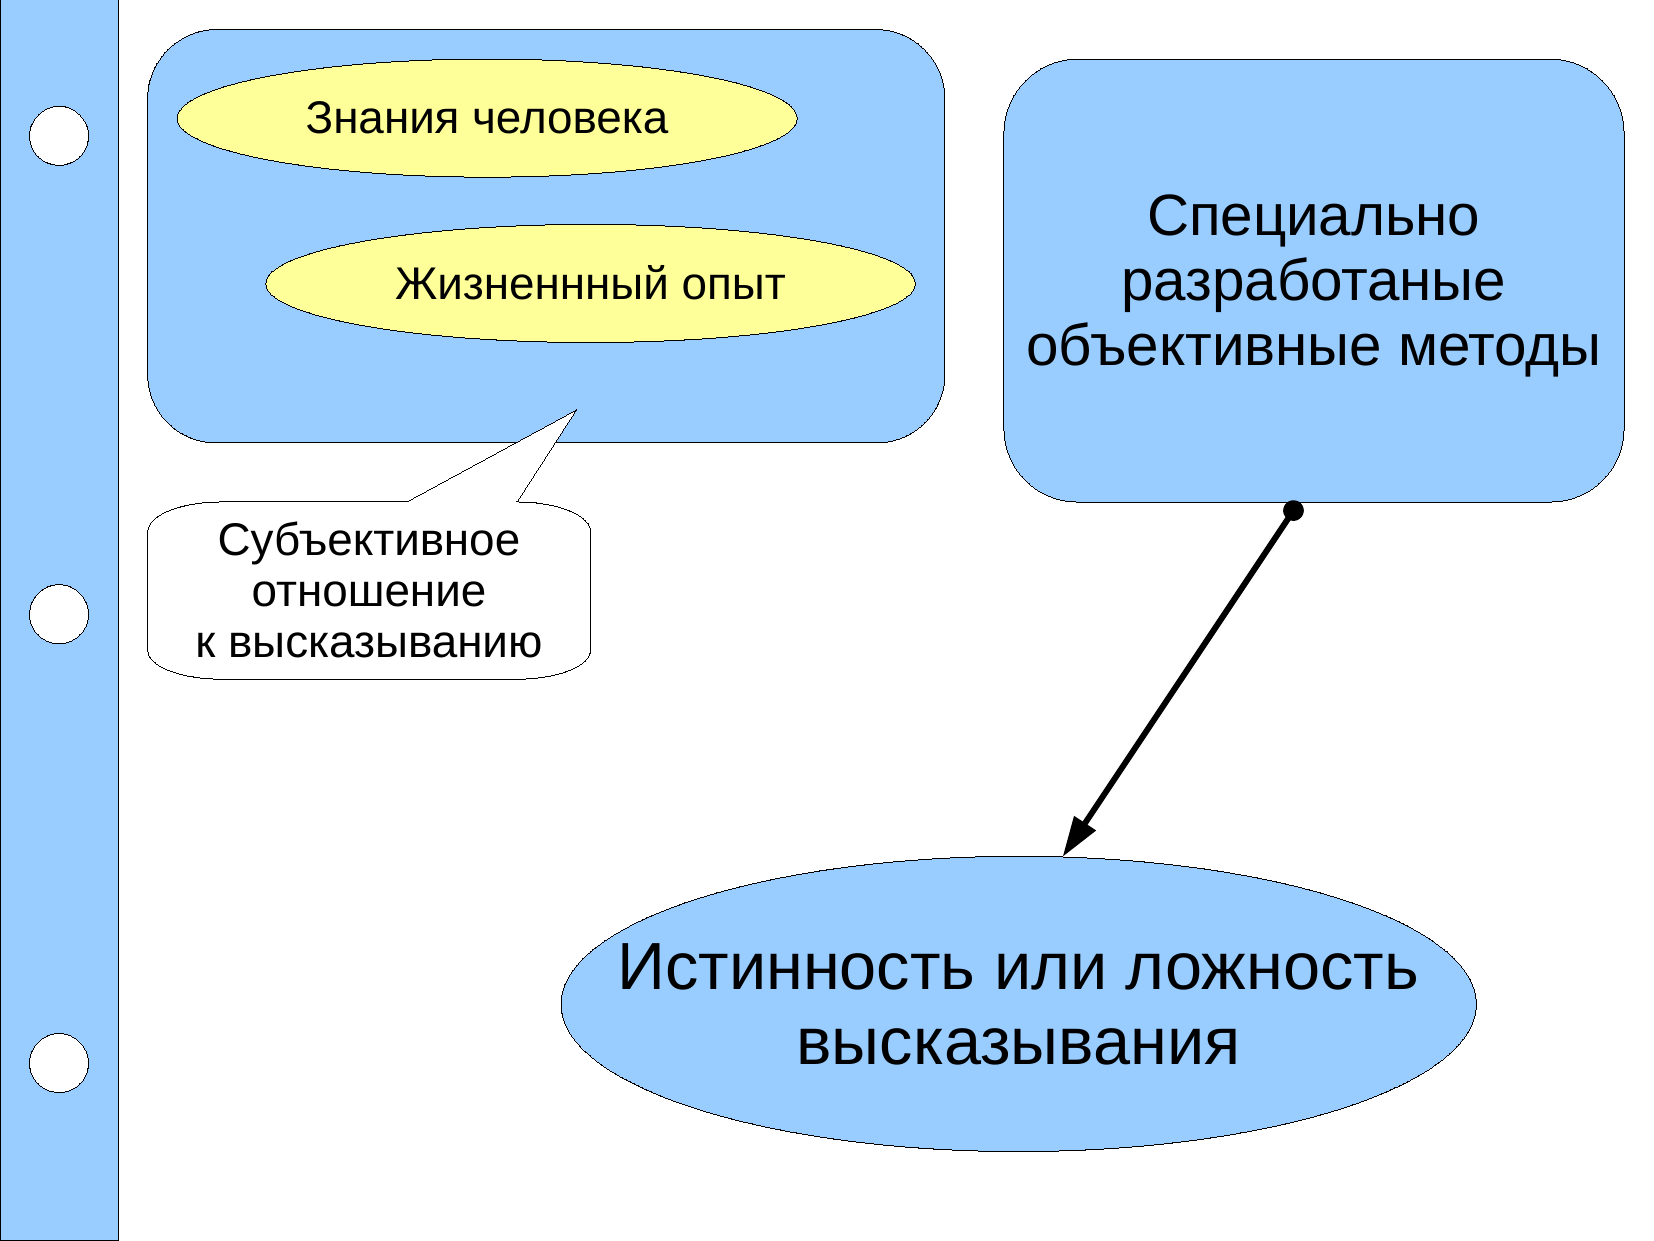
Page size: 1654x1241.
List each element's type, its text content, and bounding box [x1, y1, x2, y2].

text_box Субъективное отношение к высказыванию [147, 409, 591, 680]
text_box [0, 0, 119, 1241]
text_box [147, 29, 945, 443]
text_box Жизненнный опыт [265, 224, 916, 343]
text_box Специально разработаные объективные методы [1003, 59, 1625, 503]
text_box Истинность или ложность высказывания [561, 856, 1477, 1152]
text_box Знания человека [177, 59, 798, 178]
